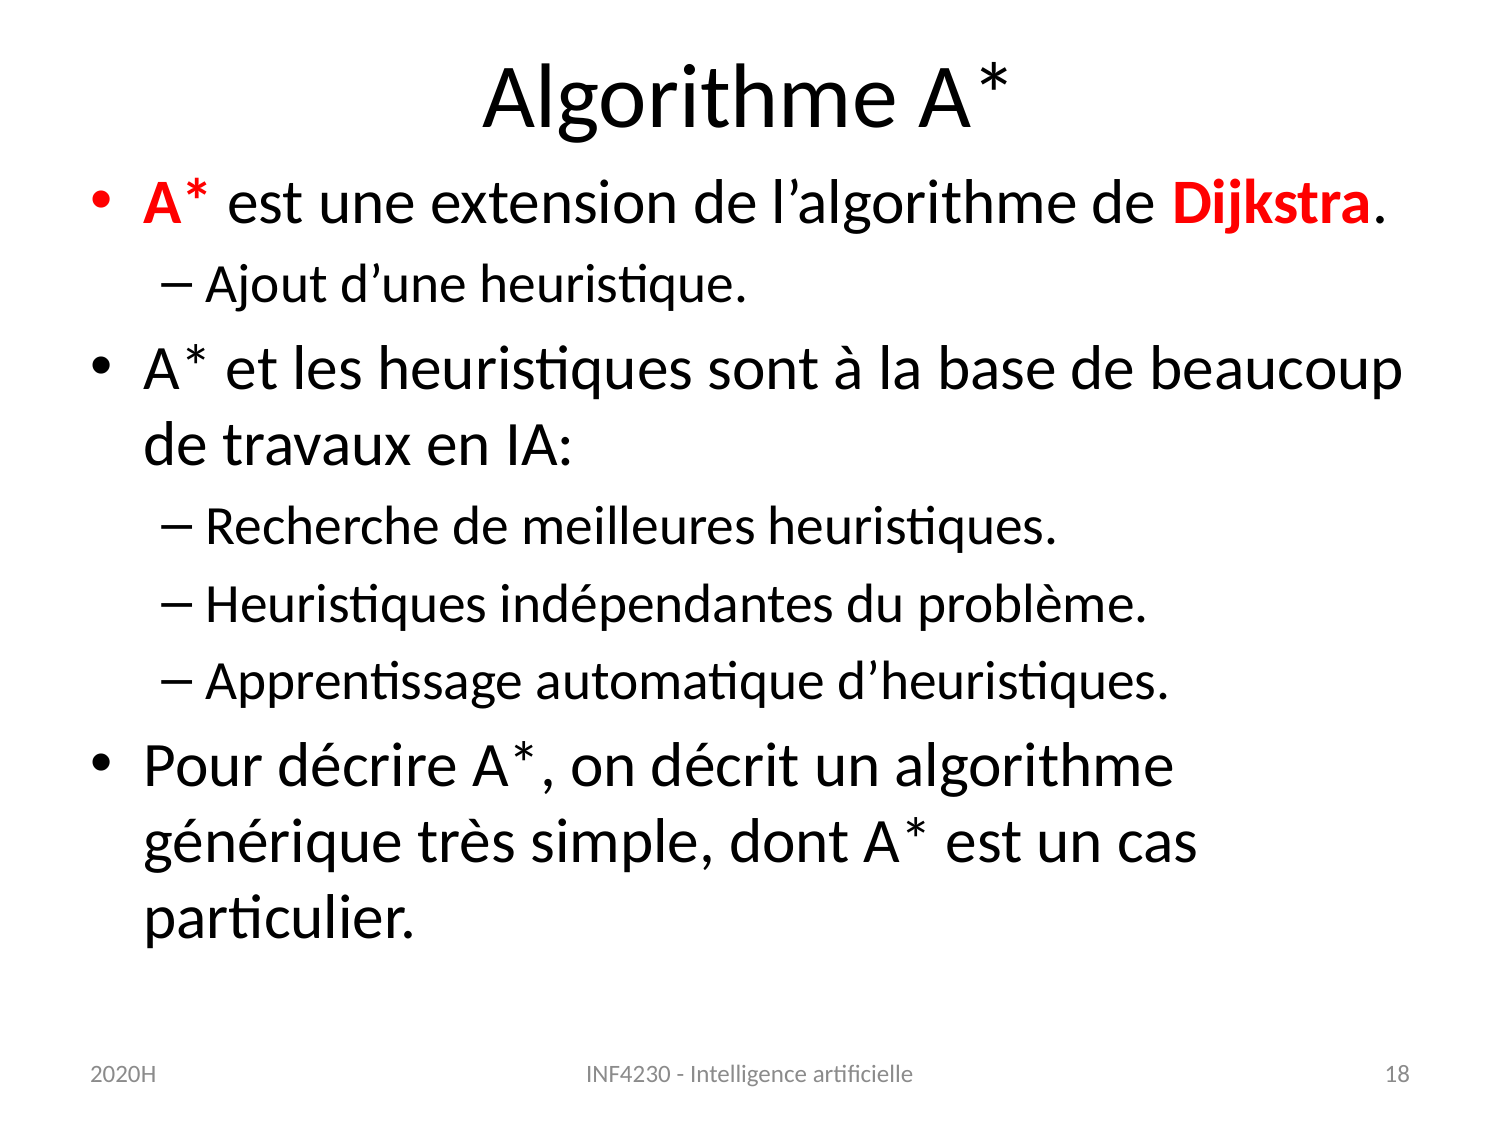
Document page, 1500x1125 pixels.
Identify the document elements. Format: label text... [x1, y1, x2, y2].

title Algorithme A* [75, 10, 1425, 152]
list A* est une extension de l’algorithme de Dijkstra. Ajout d’une heuristique. A* et les heuristiques sont à la base de beaucoup de travaux en IA: Recherche de meilleures heuristiques. Heuristiques indépendantes du problème. Apprentissage automatique d’heuristiques. Pour décrire A*, on décrit un algorithme générique très simple, dont A* est un cas particulier. [75, 152, 1425, 1005]
slide_number 2020H [75, 1042, 425, 1103]
footer INF4230 - Intelligence artificielle [512, 1042, 988, 1103]
slide_number <numéro> [1074, 1042, 1425, 1103]
